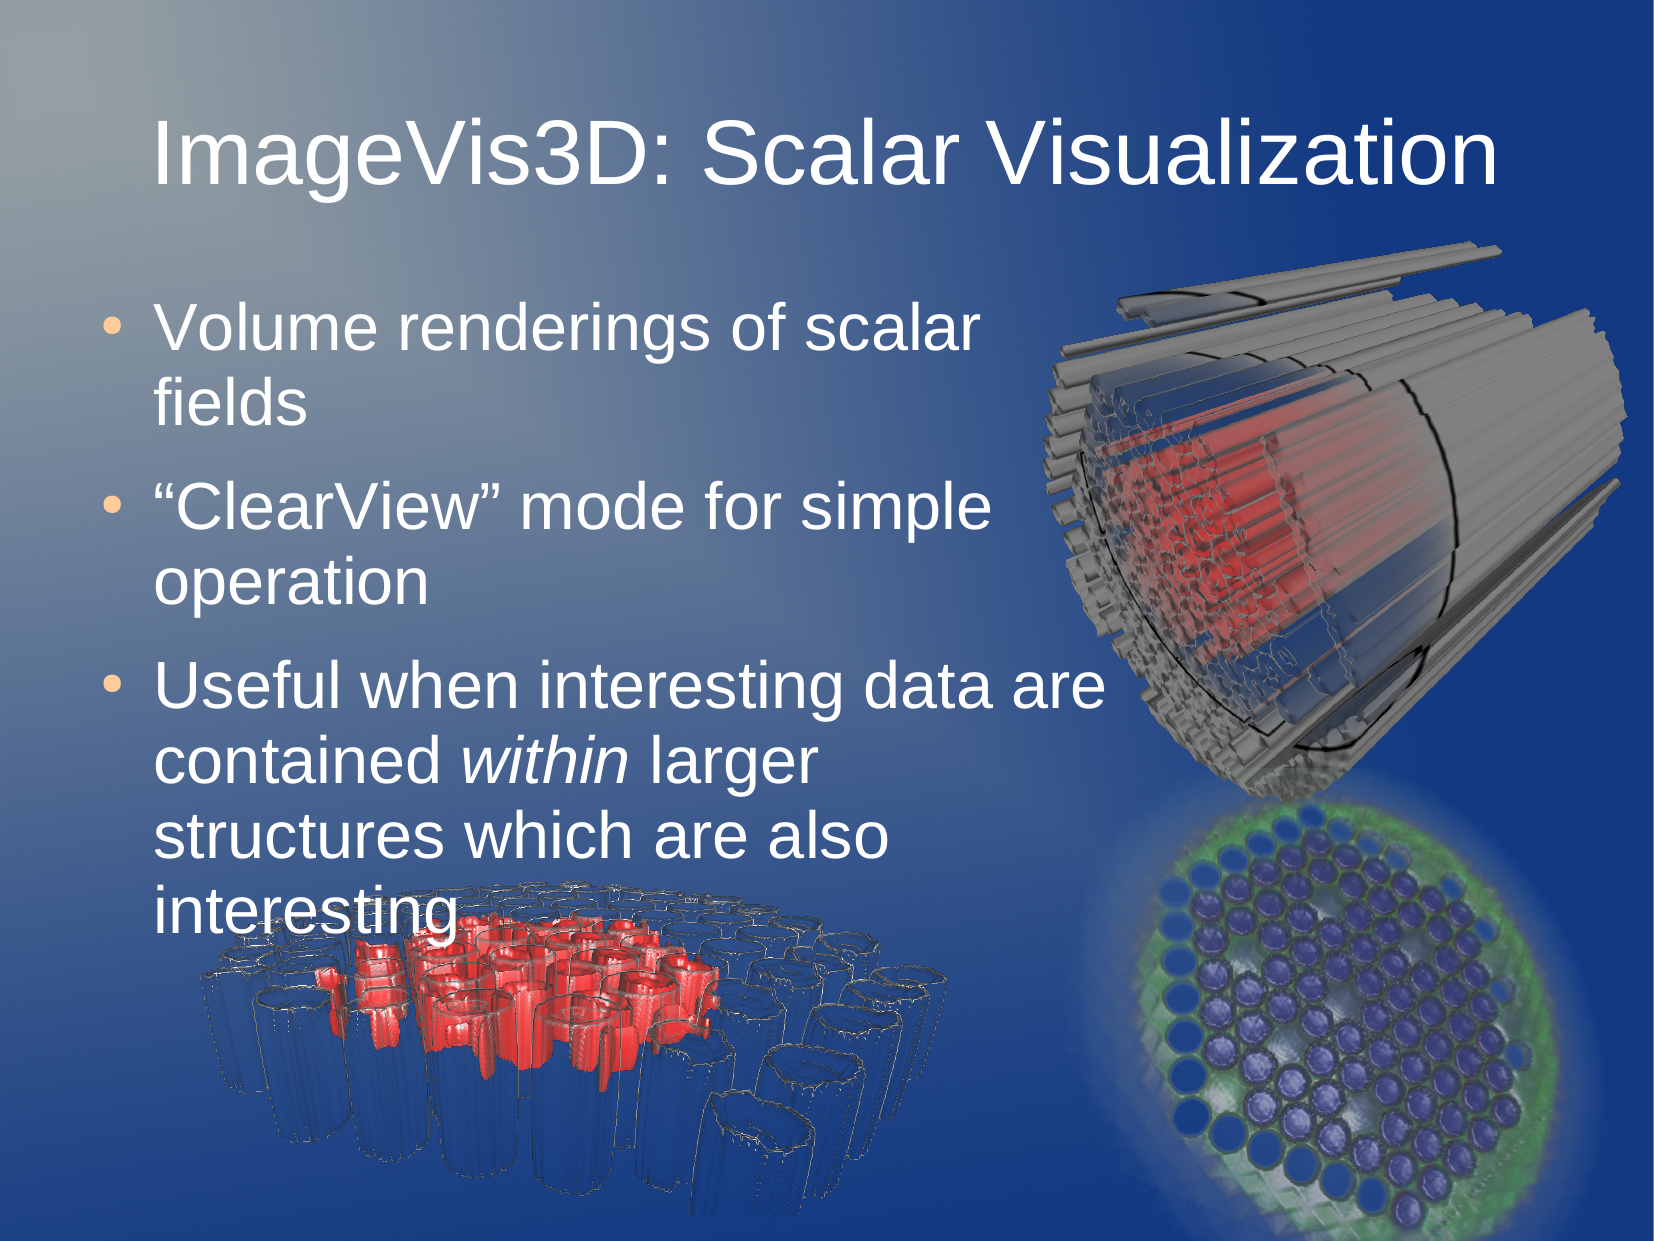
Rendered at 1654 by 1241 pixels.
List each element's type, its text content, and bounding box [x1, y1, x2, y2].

title ImageVis3D: Scalar Visualization [82, 56, 1571, 250]
picture [0, 0, 1654, 1241]
list Volume renderings of scalar fields “ClearView” mode for simple operation Useful when interesting data are contained within larger structures which are also interesting [82, 290, 1059, 1190]
